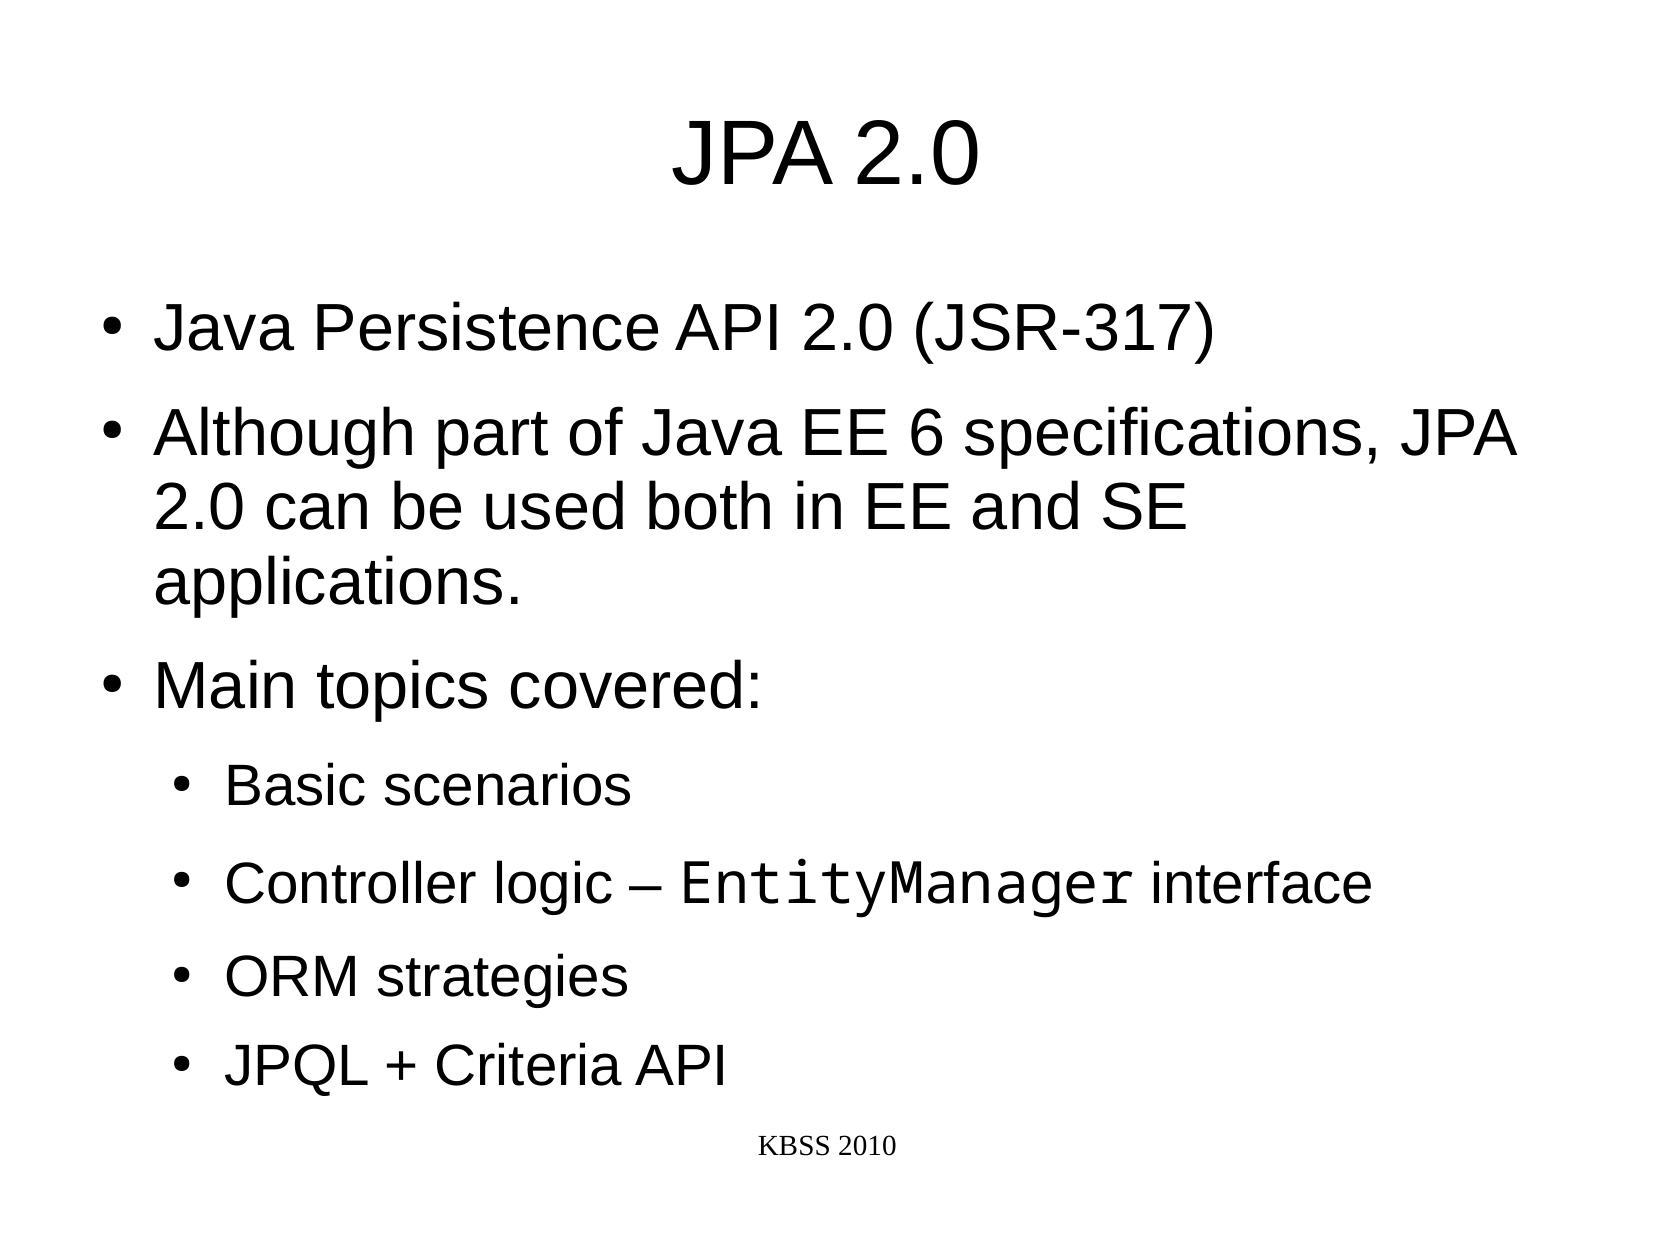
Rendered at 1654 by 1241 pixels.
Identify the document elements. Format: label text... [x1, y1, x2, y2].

list Java Persistence API 2.0 (JSR-317) Although part of Java EE 6 specifications, JPA 2.0 can be used both in EE and SE applications. Main topics covered: Basic scenarios Controller logic – EntityManager interface ORM strategies JPQL + Criteria API [82, 290, 1571, 1109]
title JPA 2.0 [82, 49, 1571, 257]
